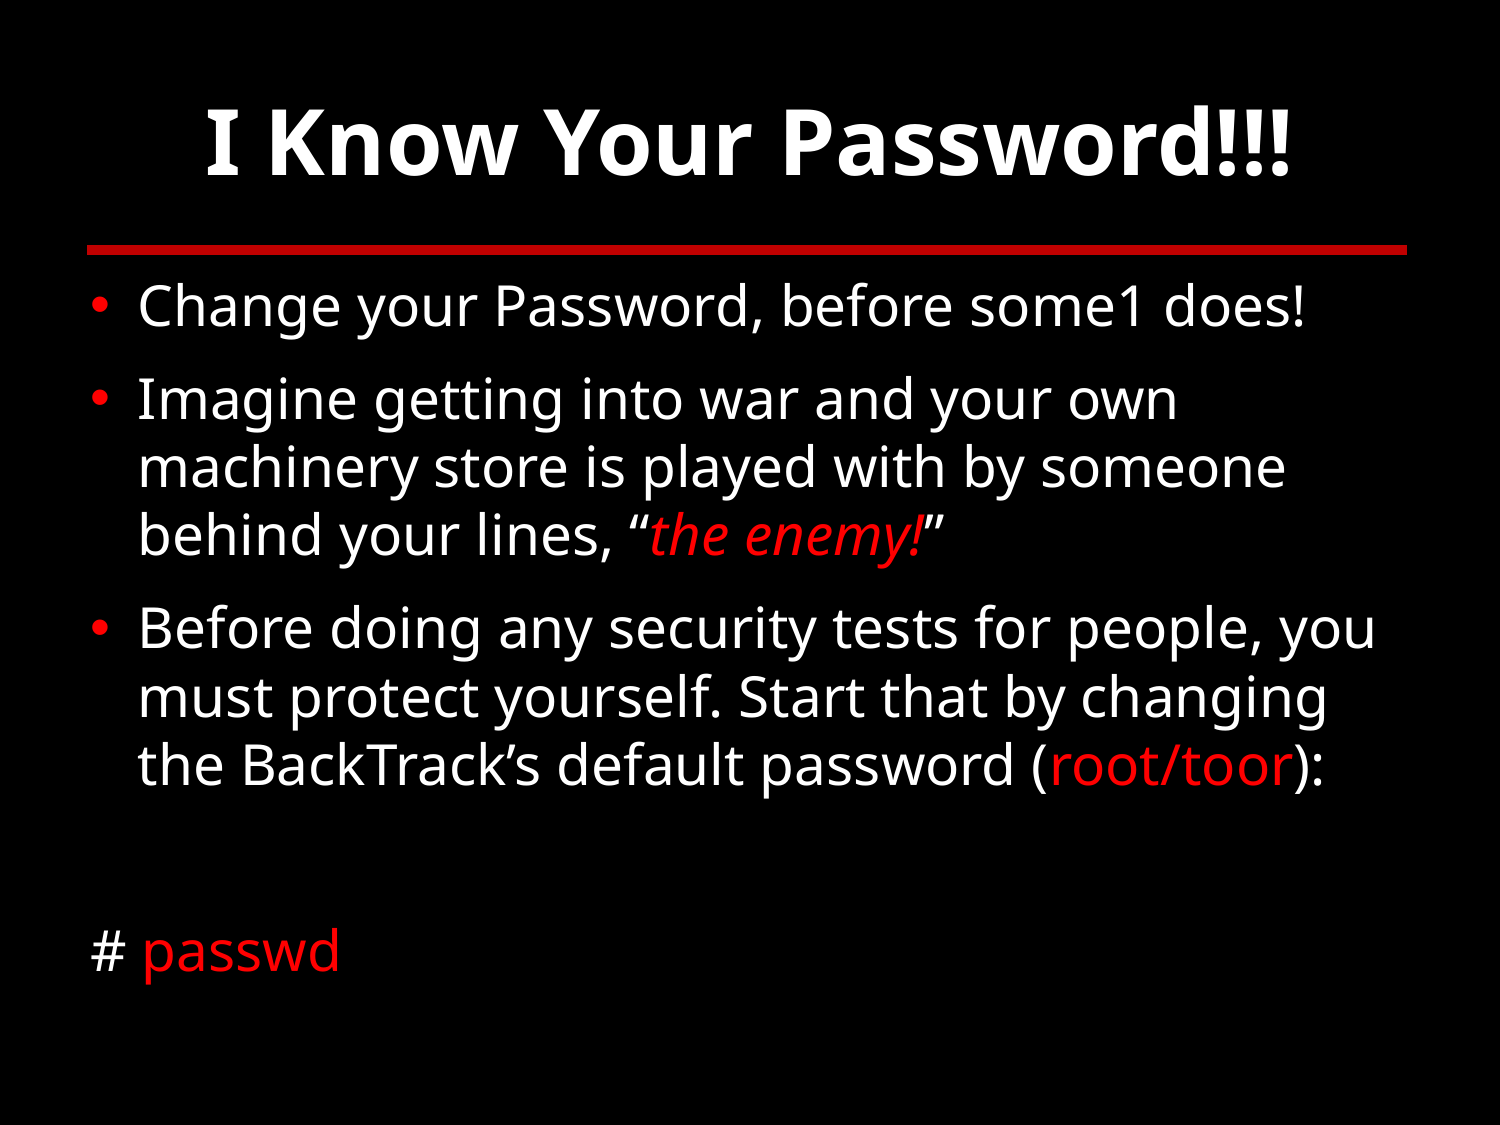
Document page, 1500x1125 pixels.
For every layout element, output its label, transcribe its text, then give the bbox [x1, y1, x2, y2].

title I Know Your Password!!! [24, 45, 1475, 233]
list Change your Password, before some1 does! Imagine getting into war and your own machinery store is played with by someone behind your lines, “the enemy!” Before doing any security tests for people, you must protect yourself. Start that by changing the BackTrack’s default password (root/toor): # passwd [75, 262, 1425, 1005]
